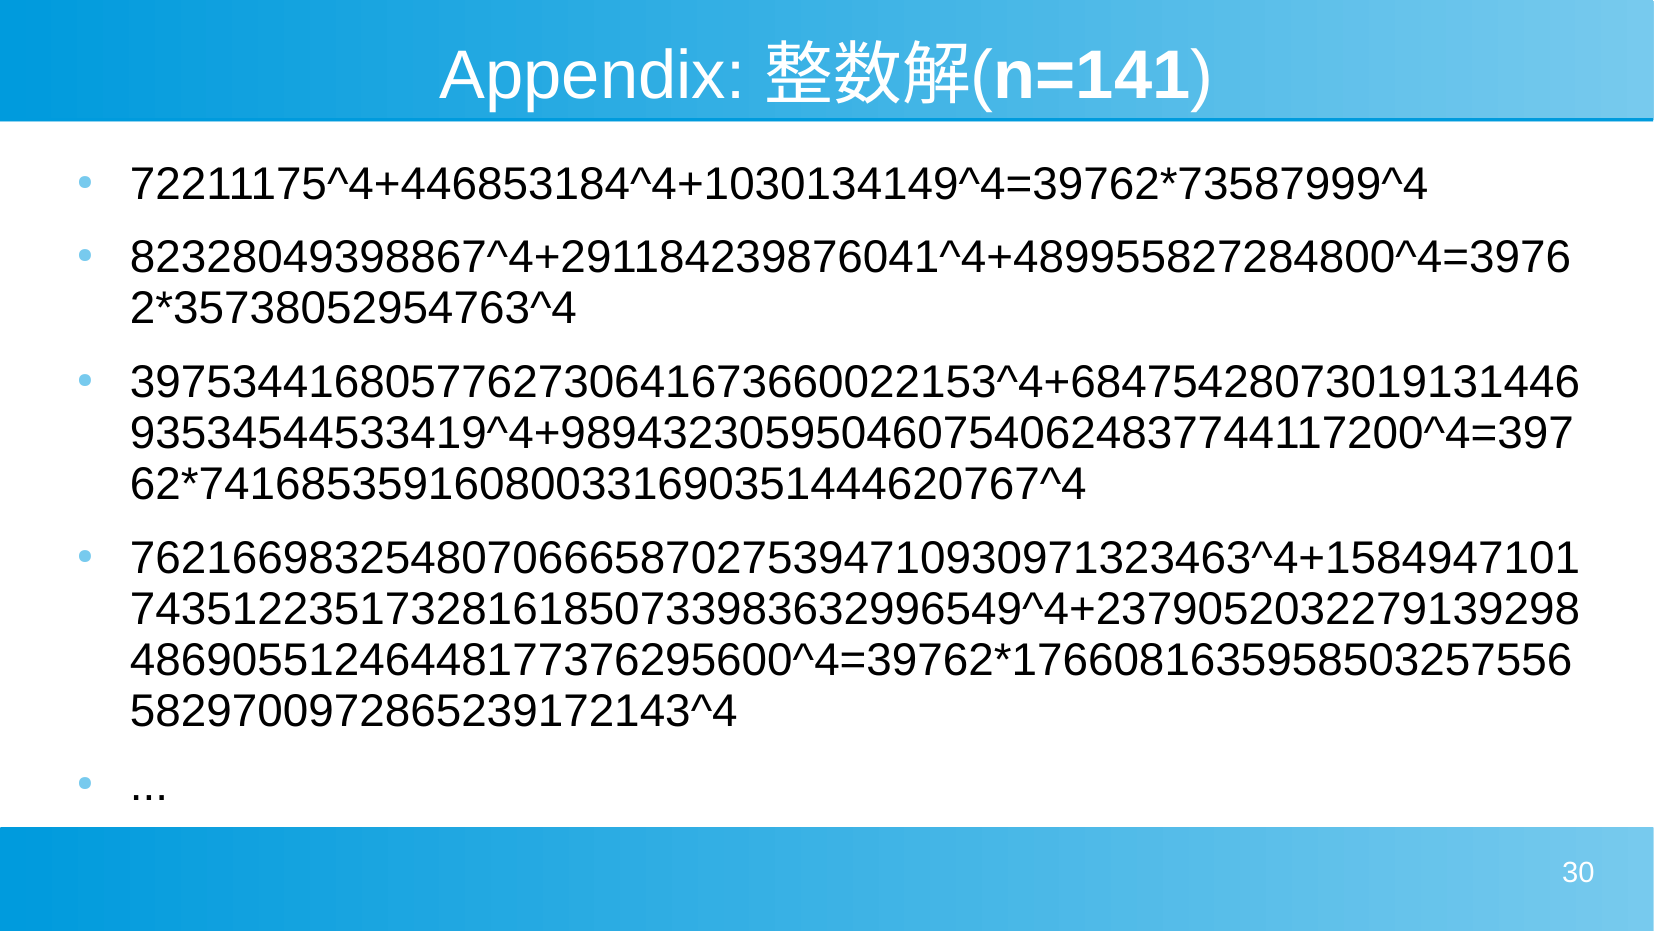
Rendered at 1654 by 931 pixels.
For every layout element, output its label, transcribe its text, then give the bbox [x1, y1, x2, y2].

list 72211175^4+446853184^4+1030134149^4=39762*73587999^4 82328049398867^4+291184239876041^4+489955827284800^4=39762*35738052954763^4 3975344168057762730641673660022153^4+6847542807301913144693534544533419^4+9894323059504607540624837744117200^4=39762*741685359160800331690351444620767^4 76216698325480706665870275394710930971323463^4+158494710174351223517328161850733983632996549^4+237905203227913929848690551246448177376295600^4=39762*17660816359585032575565829700972865239172143^4 ... [59, 121, 1595, 857]
title Appendix: 整数解(n=141) [59, 29, 1595, 108]
